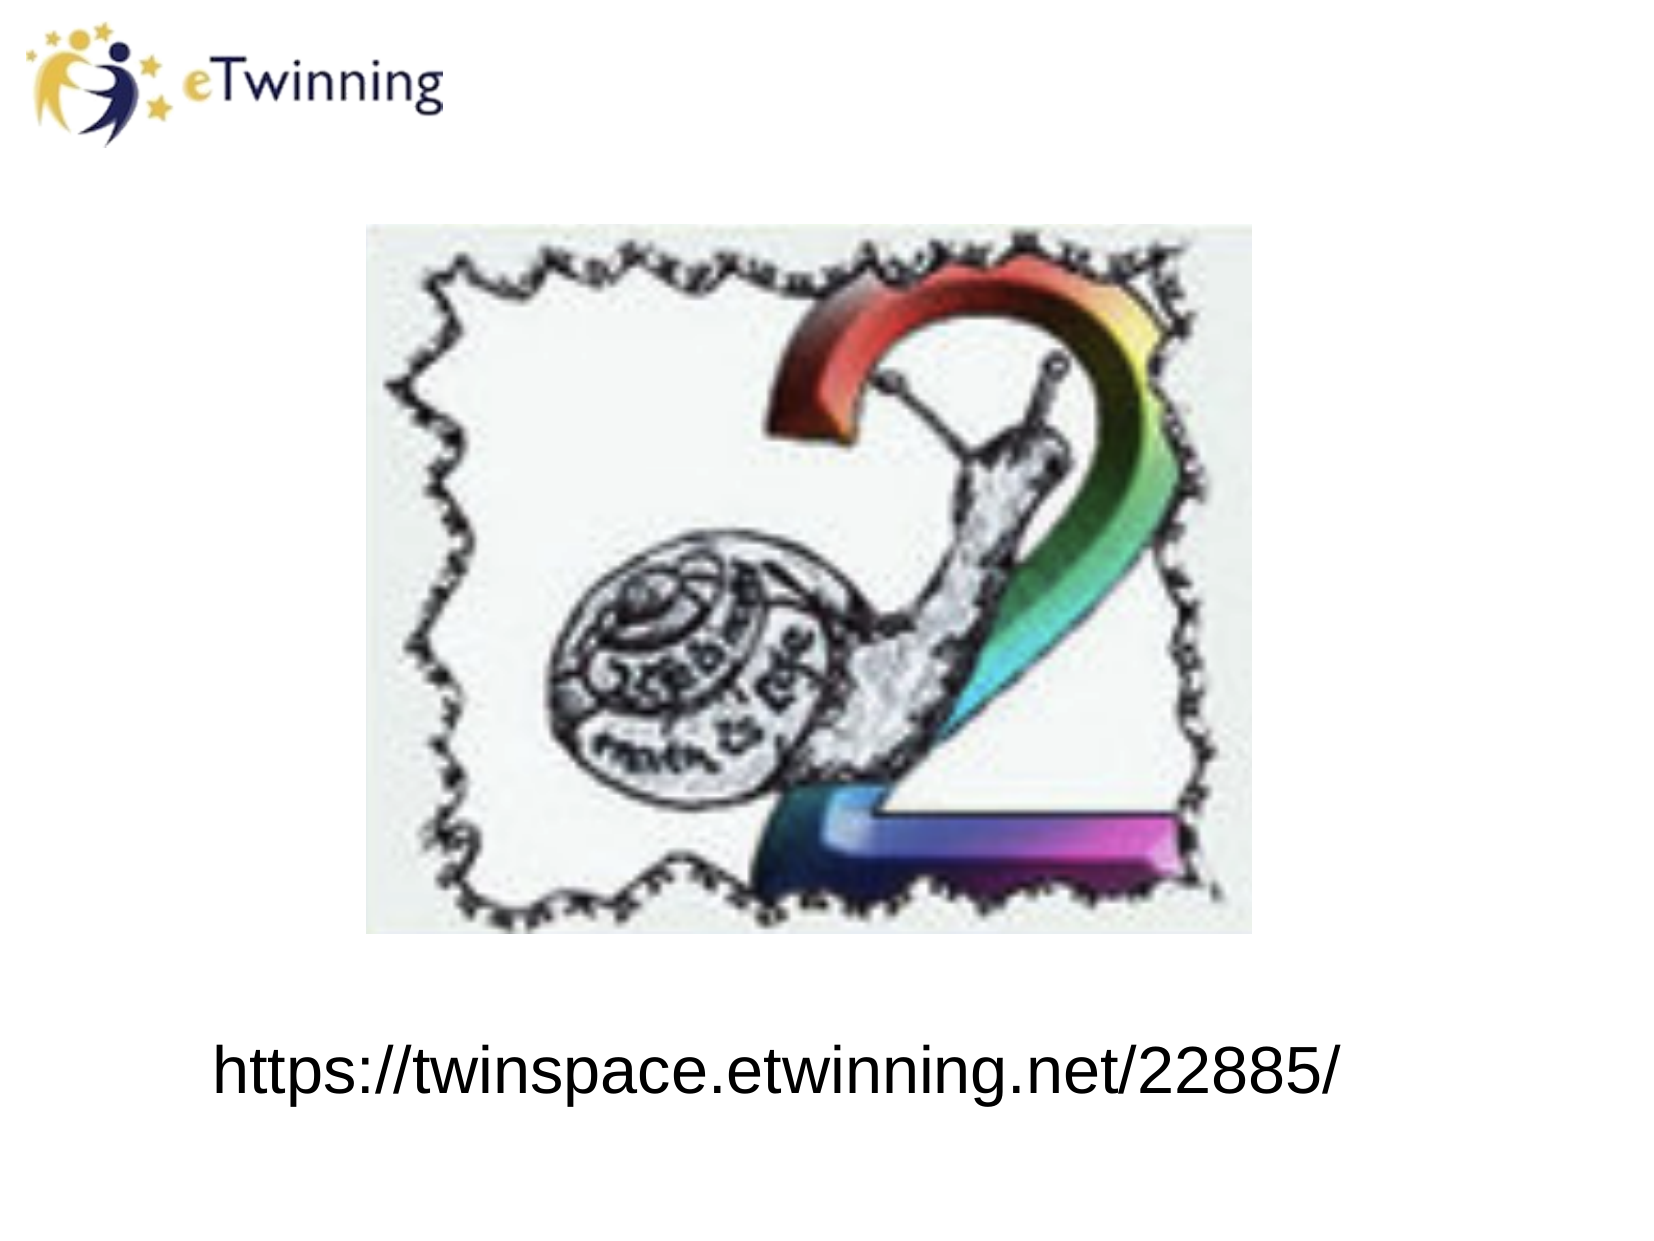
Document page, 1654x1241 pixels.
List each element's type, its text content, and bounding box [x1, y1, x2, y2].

subtitle https://twinspace.etwinning.net/22885/ [212, 1017, 1406, 1123]
picture [26, 20, 443, 148]
picture [366, 224, 1252, 934]
